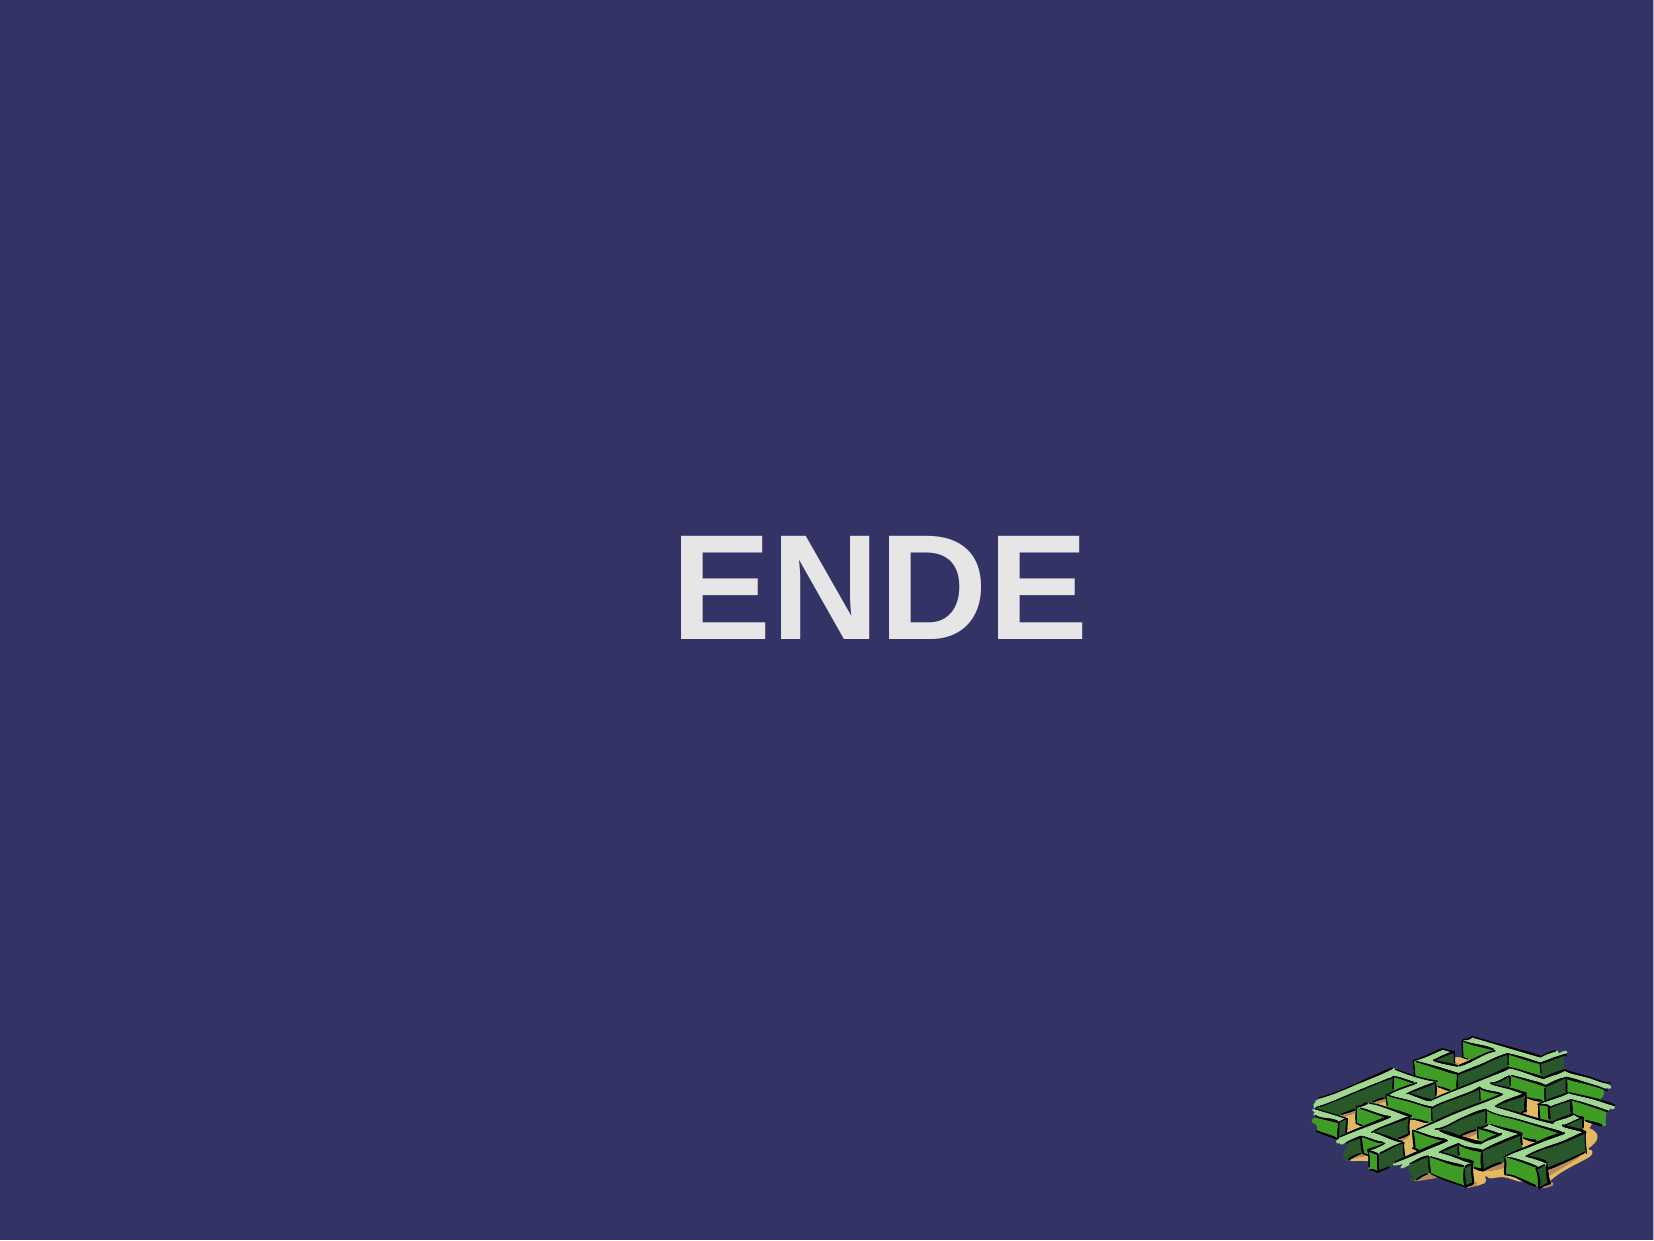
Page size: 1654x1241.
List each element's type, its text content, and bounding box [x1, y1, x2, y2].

list ENDE [29, 29, 1625, 1211]
